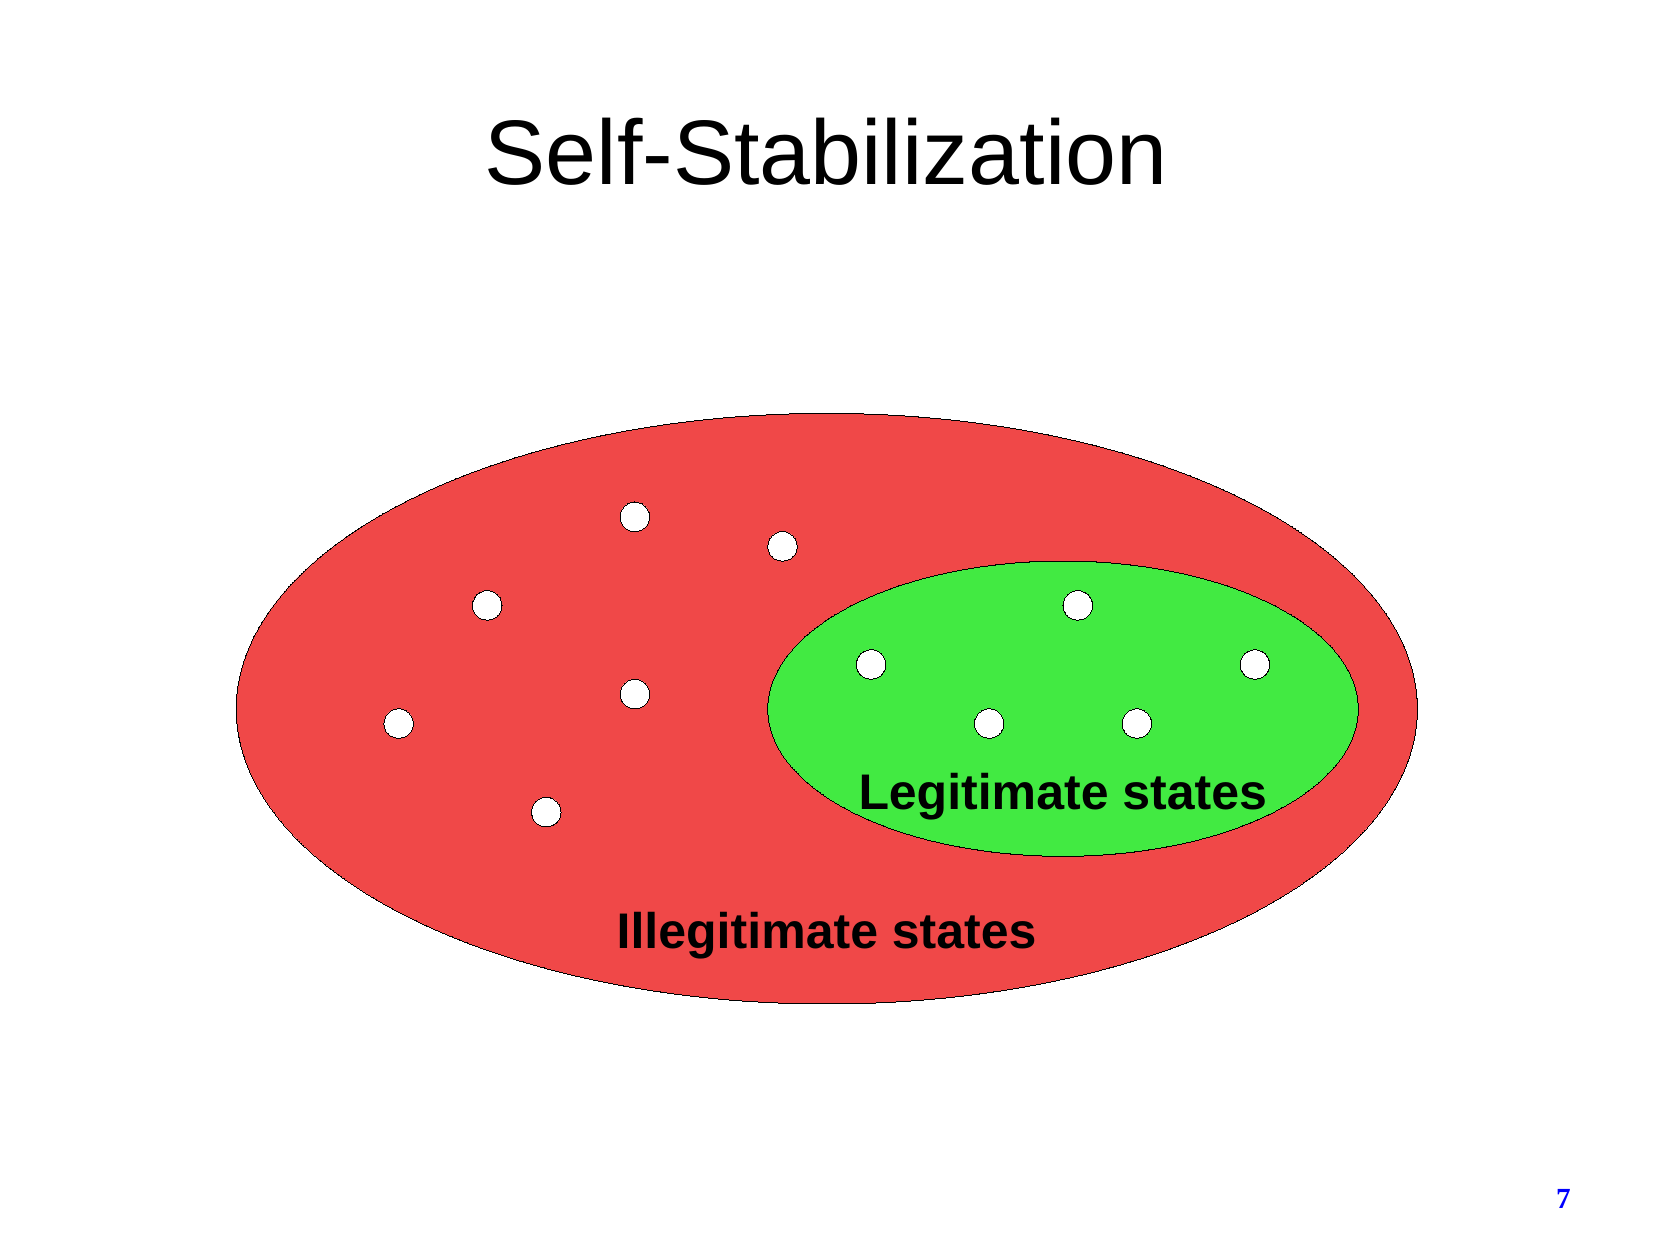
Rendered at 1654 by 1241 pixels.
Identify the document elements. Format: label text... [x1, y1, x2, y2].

text_box [1240, 649, 1270, 680]
title Self-Stabilization [82, 49, 1571, 257]
text_box [383, 708, 414, 739]
text_box [620, 679, 650, 709]
text_box Legitimate states [767, 561, 1359, 857]
text_box [472, 590, 503, 621]
text_box [620, 501, 650, 532]
text_box [856, 649, 886, 680]
text_box [974, 708, 1004, 739]
text_box [767, 531, 798, 562]
text_box [1062, 590, 1093, 621]
text_box [531, 797, 562, 827]
text_box Illegitimate states [236, 413, 1418, 1004]
text_box [1122, 708, 1152, 739]
